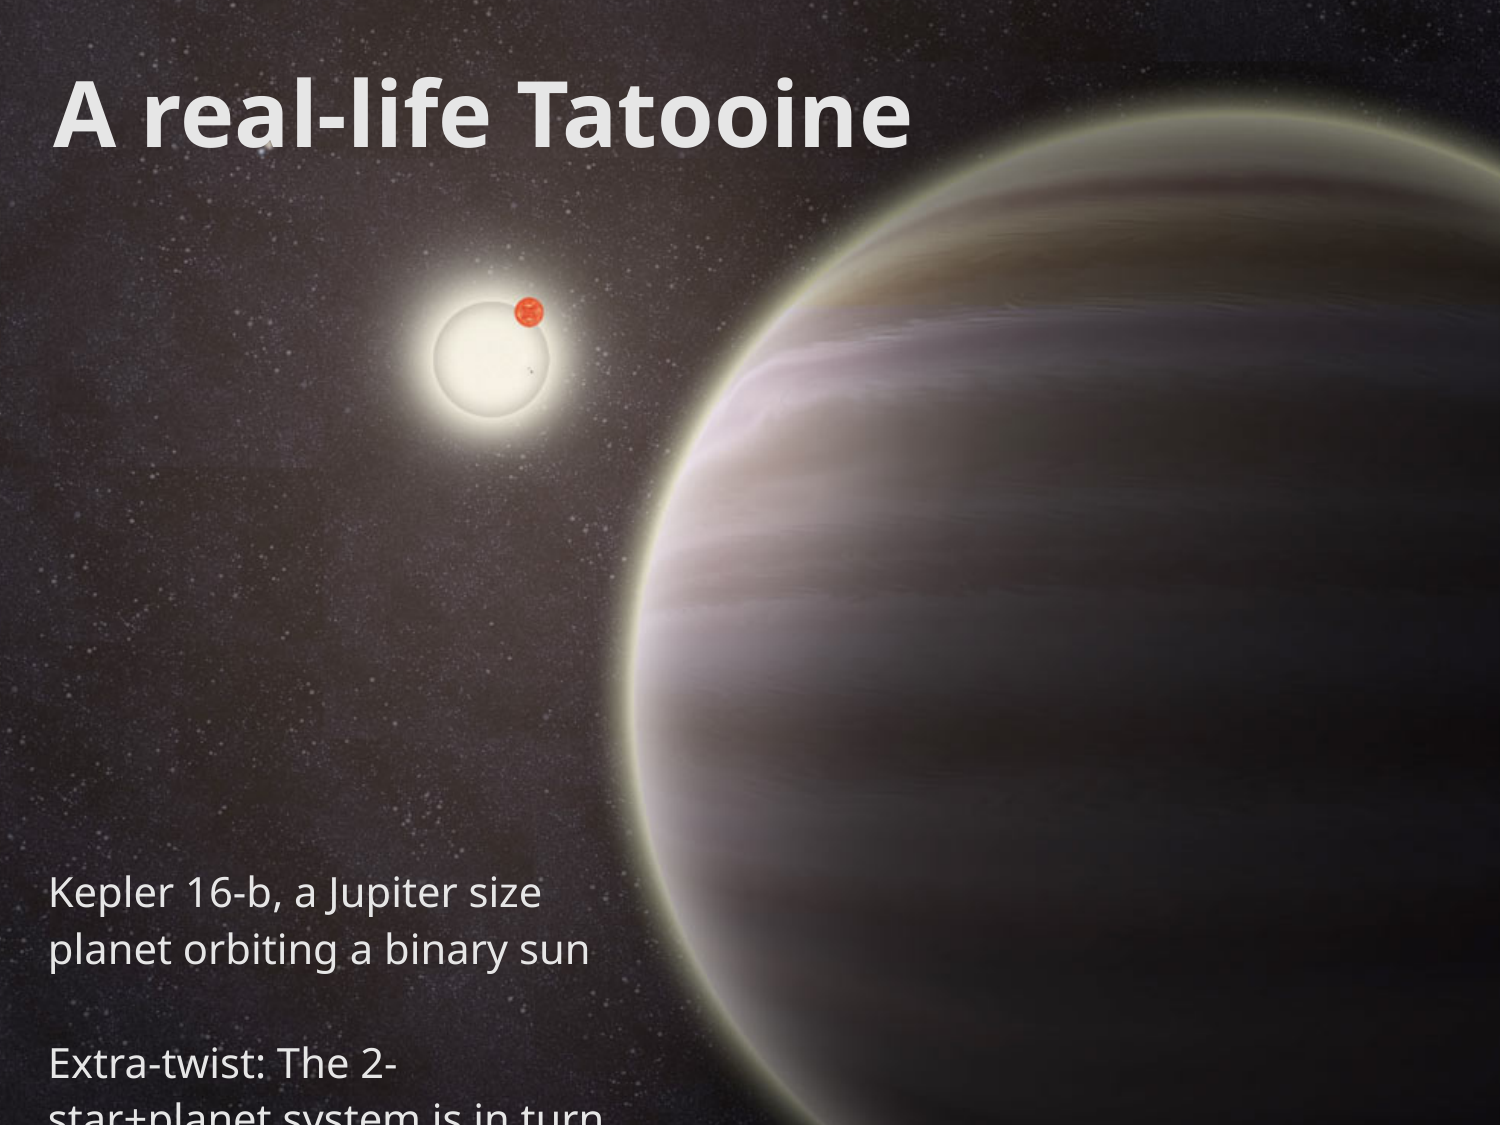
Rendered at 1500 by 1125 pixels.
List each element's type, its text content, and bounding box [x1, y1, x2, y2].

text_box Kepler 16-b, a Jupiter size planet orbiting a binary sun Extra-twist: The 2-star+planet system is in turn orbited by another binary star pair [33, 855, 631, 1125]
title A real-life Tatooine [30, 29, 1471, 196]
picture [0, 0, 1500, 1125]
